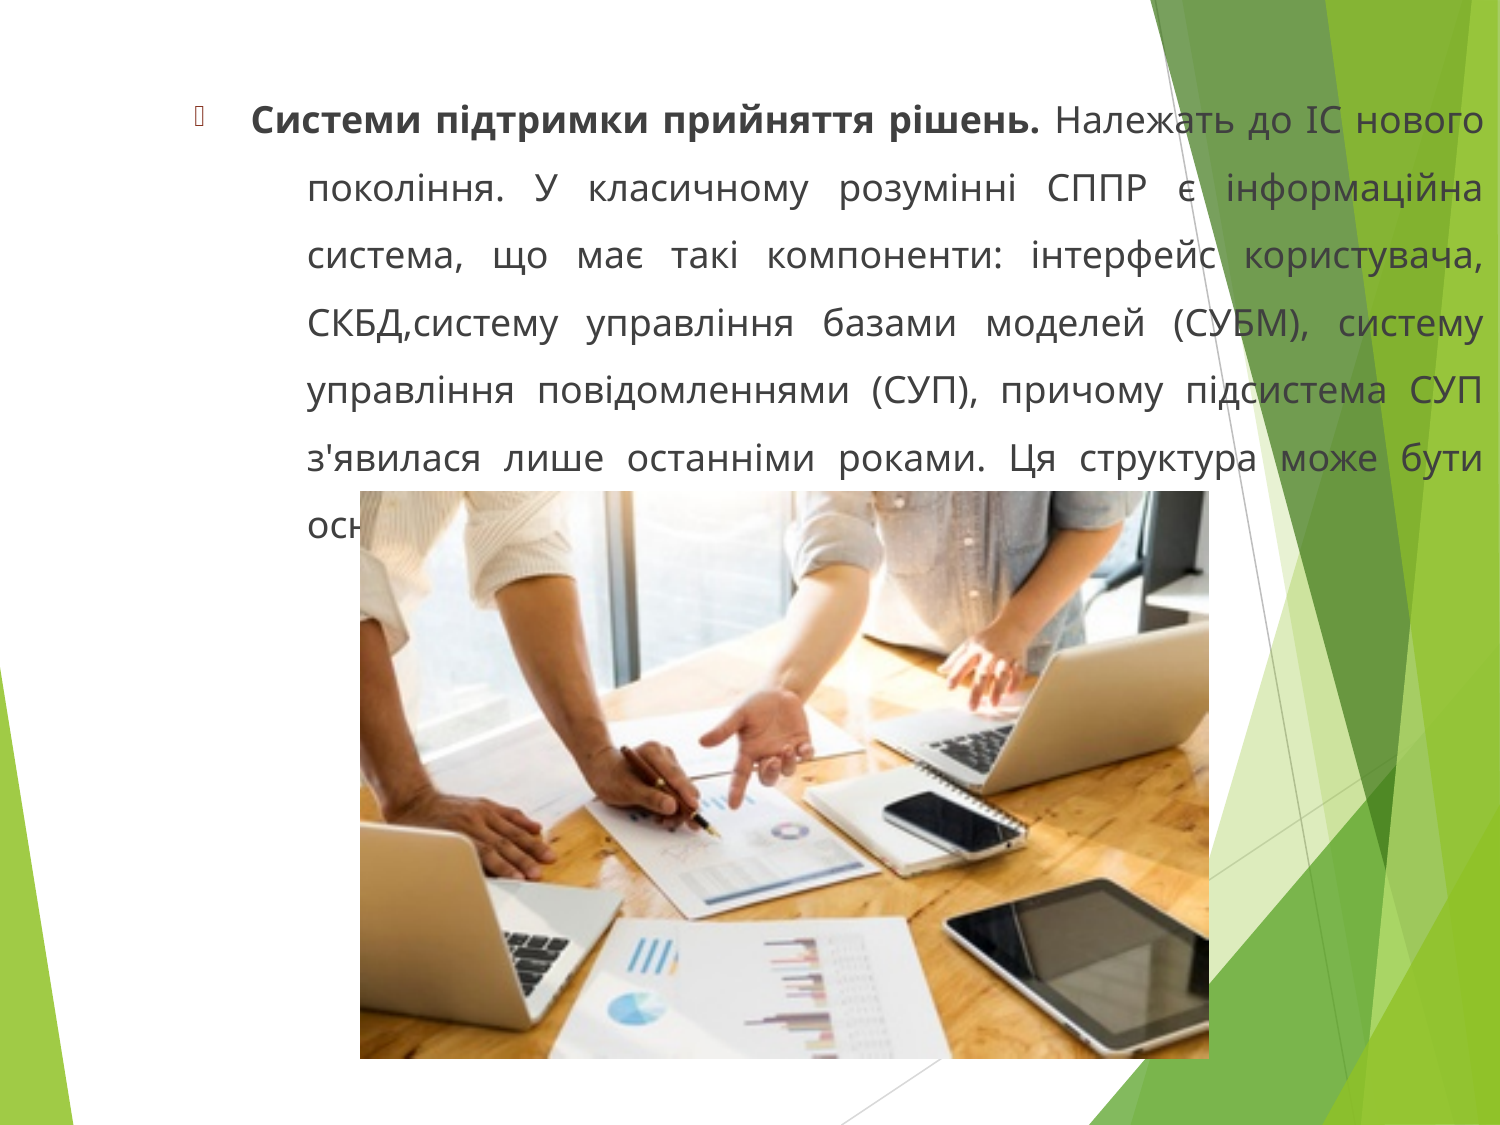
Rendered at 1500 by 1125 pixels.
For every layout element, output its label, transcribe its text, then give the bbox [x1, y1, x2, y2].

list Системи підтримки прийняття рішень. Належать до ІС нового покоління. У класичному розумінні СППР є інформаційна система, що має такі компоненти: інтерфейс користувача, СКБД,систему управління базами моделей (СУБМ), систему управління повідомленнями (СУП), причому підсистема СУП з'явилася лише останніми роками. Ця структура може бути основою для виокремлення дійсних СППР. [179, 66, 1500, 1059]
picture [360, 491, 1209, 1059]
